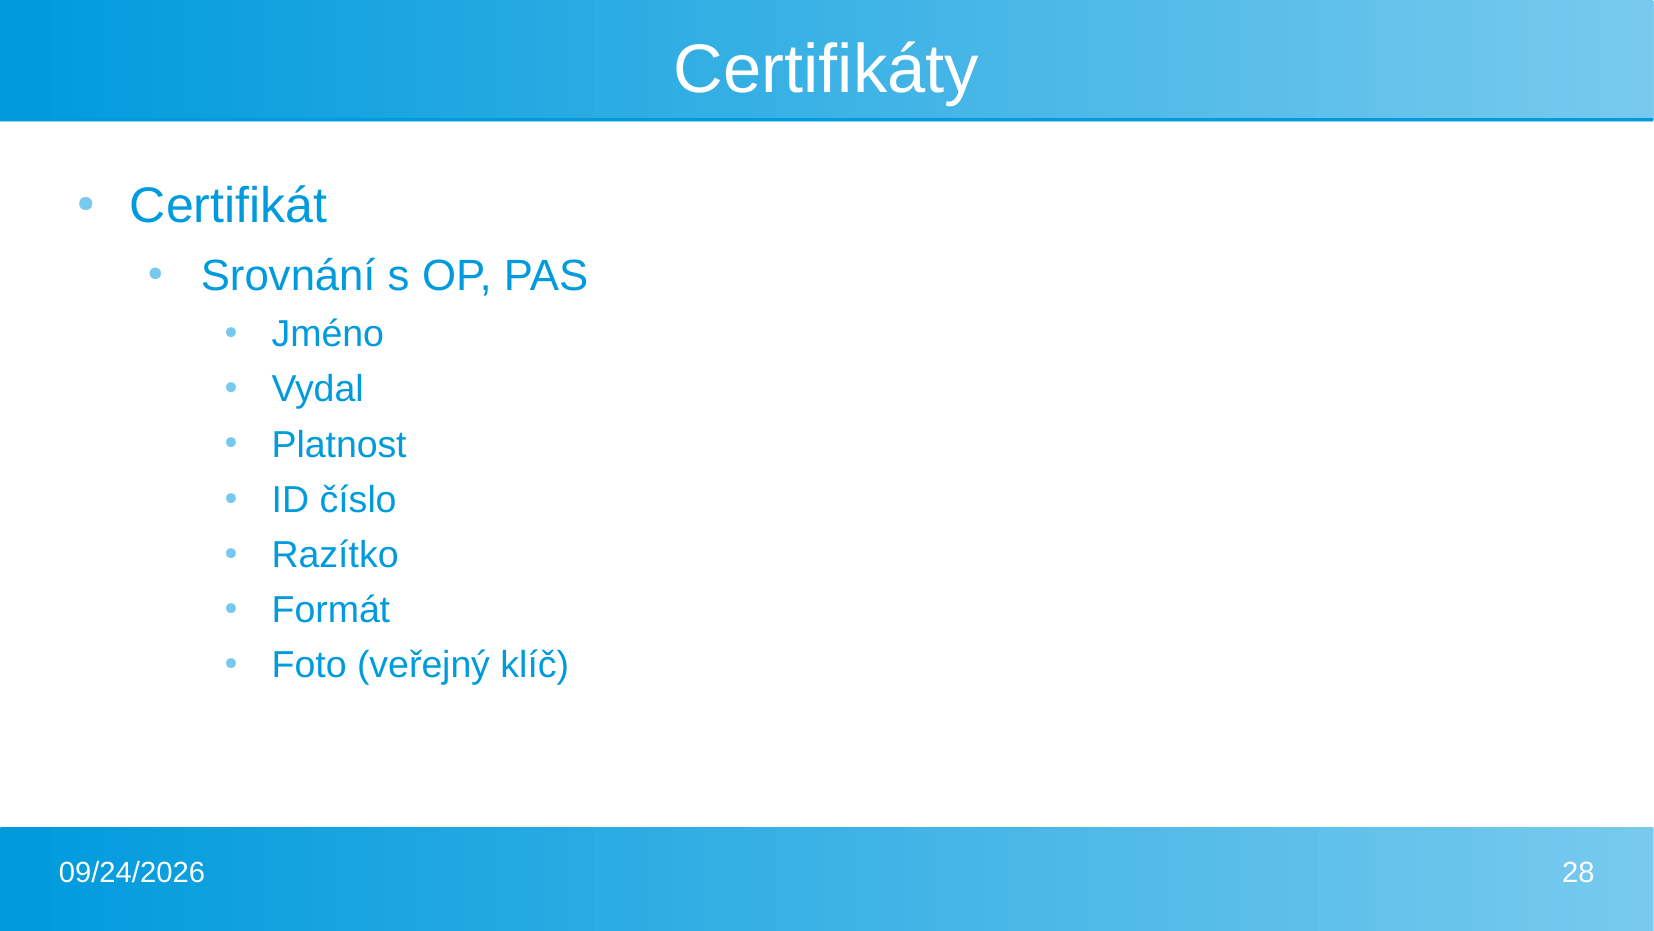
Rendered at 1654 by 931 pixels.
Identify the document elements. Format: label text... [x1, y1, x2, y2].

list Certifikát Srovnání s OP, PAS Jméno Vydal Platnost ID číslo Razítko Formát Foto (veřejný klíč) [59, 177, 1595, 768]
title Certifikáty [59, 29, 1595, 108]
